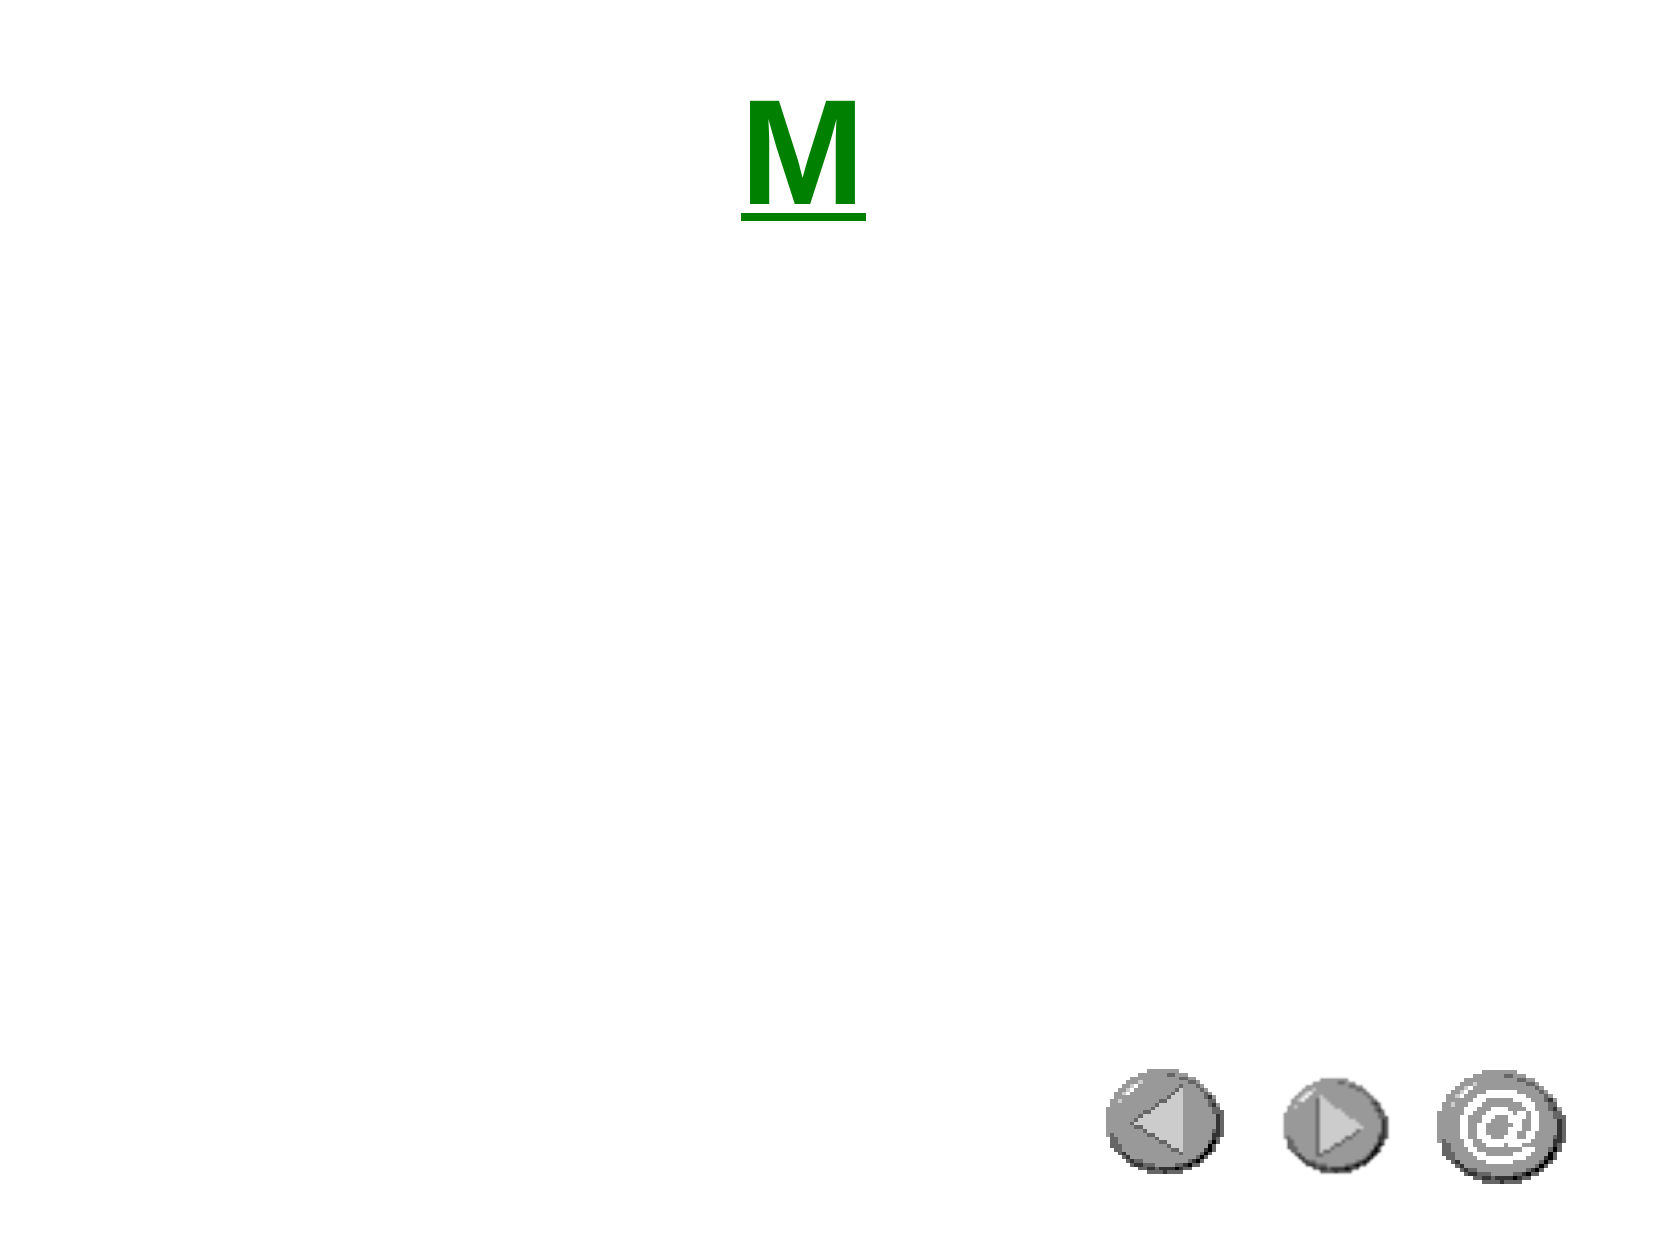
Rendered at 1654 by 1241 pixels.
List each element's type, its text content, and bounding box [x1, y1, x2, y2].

picture [1429, 1062, 1571, 1193]
title M [59, 49, 1548, 257]
picture [1277, 1072, 1394, 1182]
picture [1098, 1062, 1229, 1182]
